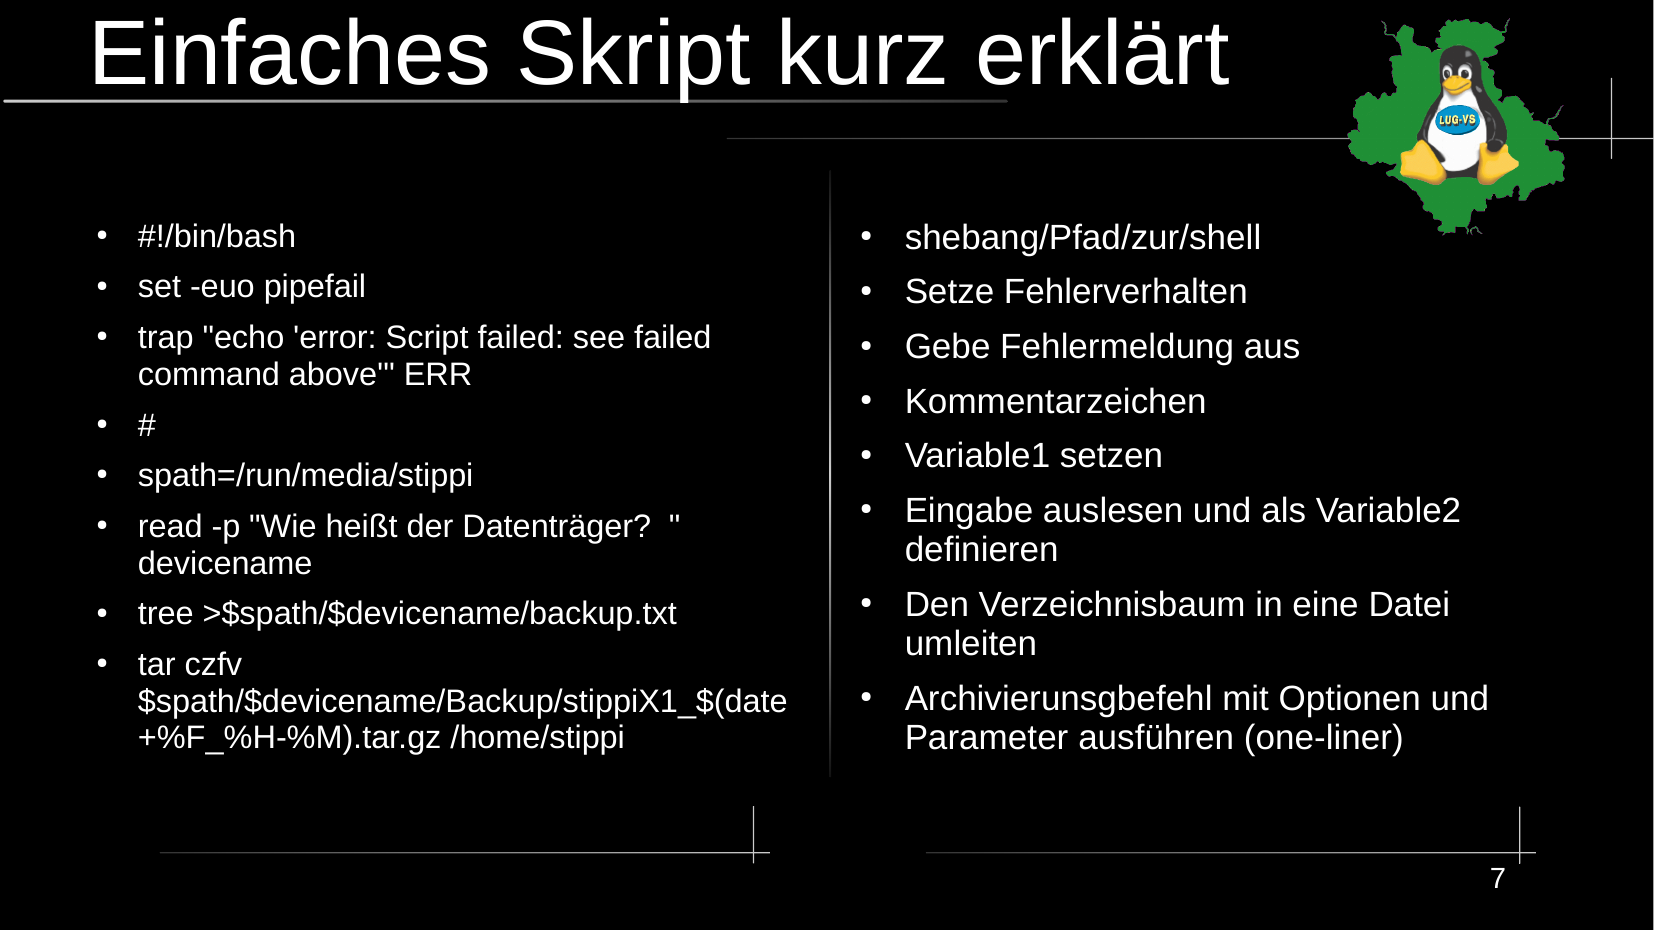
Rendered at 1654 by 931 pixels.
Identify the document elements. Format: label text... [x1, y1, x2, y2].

title Einfaches Skript kurz erklärt [88, 0, 1654, 107]
picture [1341, 12, 1572, 237]
list #!/bin/bash set -euo pipefail trap "echo 'error: Script failed: see failed command above'" ERR # spath=/run/media/stippi read -p "Wie heißt der Datenträger? " devicename tree >$spath/$devicename/backup.txt tar czfv $spath/$devicename/Backup/stippiX1_$(date +%F_%H-%M).tar.gz /home/stippi [82, 217, 809, 758]
list shebang/Pfad/zur/shell Setze Fehlerverhalten Gebe Fehlermeldung aus Kommentarzeichen Variable1 setzen Eingabe auslesen und als Variable2 definieren Den Verzeichnisbaum in eine Datei umleiten Archivierunsgbefehl mit Optionen und Parameter ausführen (one-liner) [845, 217, 1572, 758]
